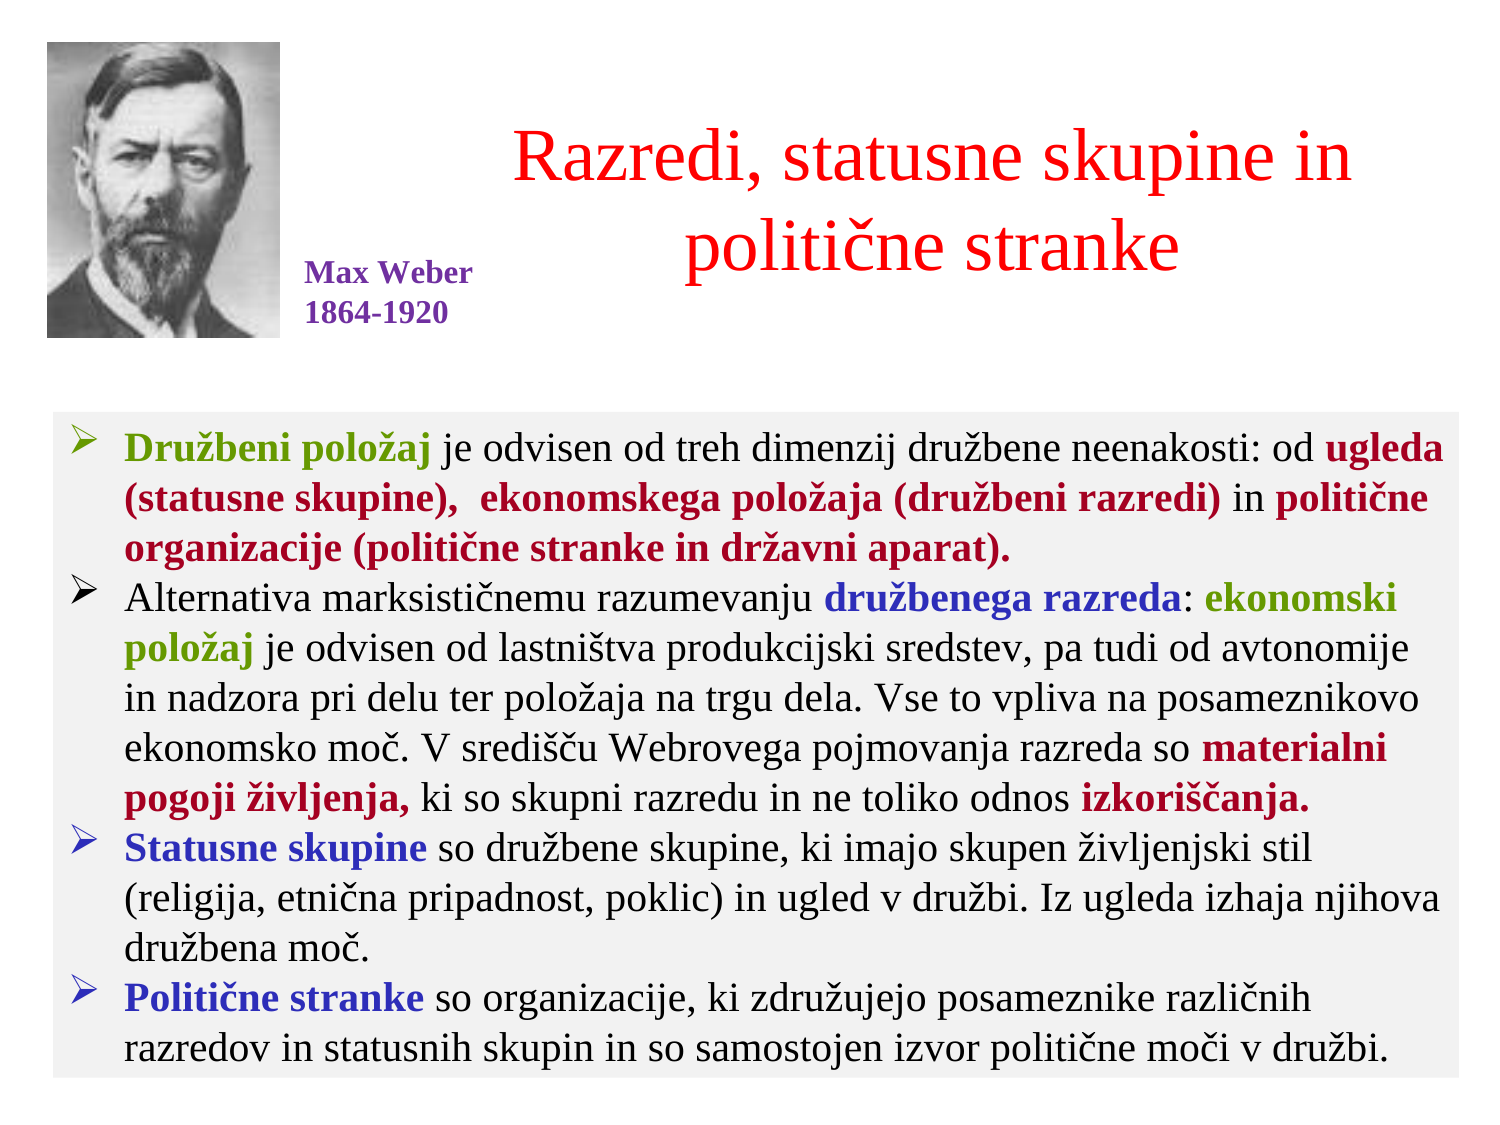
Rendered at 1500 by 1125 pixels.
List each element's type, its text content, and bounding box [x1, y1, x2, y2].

text_box Max Weber 1864-1920 [289, 242, 489, 338]
title Razredi, statusne skupine in politične stranke [369, 98, 1498, 294]
picture [47, 42, 280, 339]
text_box Družbeni položaj je odvisen od treh dimenzij družbene neenakosti: od ugleda (statusne skupine), ekonomskega položaja (družbeni razredi) in politične organizacije (politične stranke in državni aparat). Alternativa marksističnemu razumevanju družbenega razreda: ekonomski položaj je odvisen od lastništva produkcijski sredstev, pa tudi od avtonomije in nadzora pri delu ter položaja na trgu dela. Vse to vpliva na posameznikovo ekonomsko moč. V središču Webrovega pojmovanja razreda so materialni pogoji življenja, ki so skupni razredu in ne toliko odnos izkoriščanja. Statusne skupine so družbene skupine, ki imajo skupen življenjski stil (religija, etnična pripadnost, poklic) in ugled v družbi. Iz ugleda izhaja njihova družbena moč. Politične stranke so organizacije, ki združujejo posameznike različnih razredov in statusnih skupin in so samostojen izvor politične moči v družbi. [53, 411, 1459, 1078]
